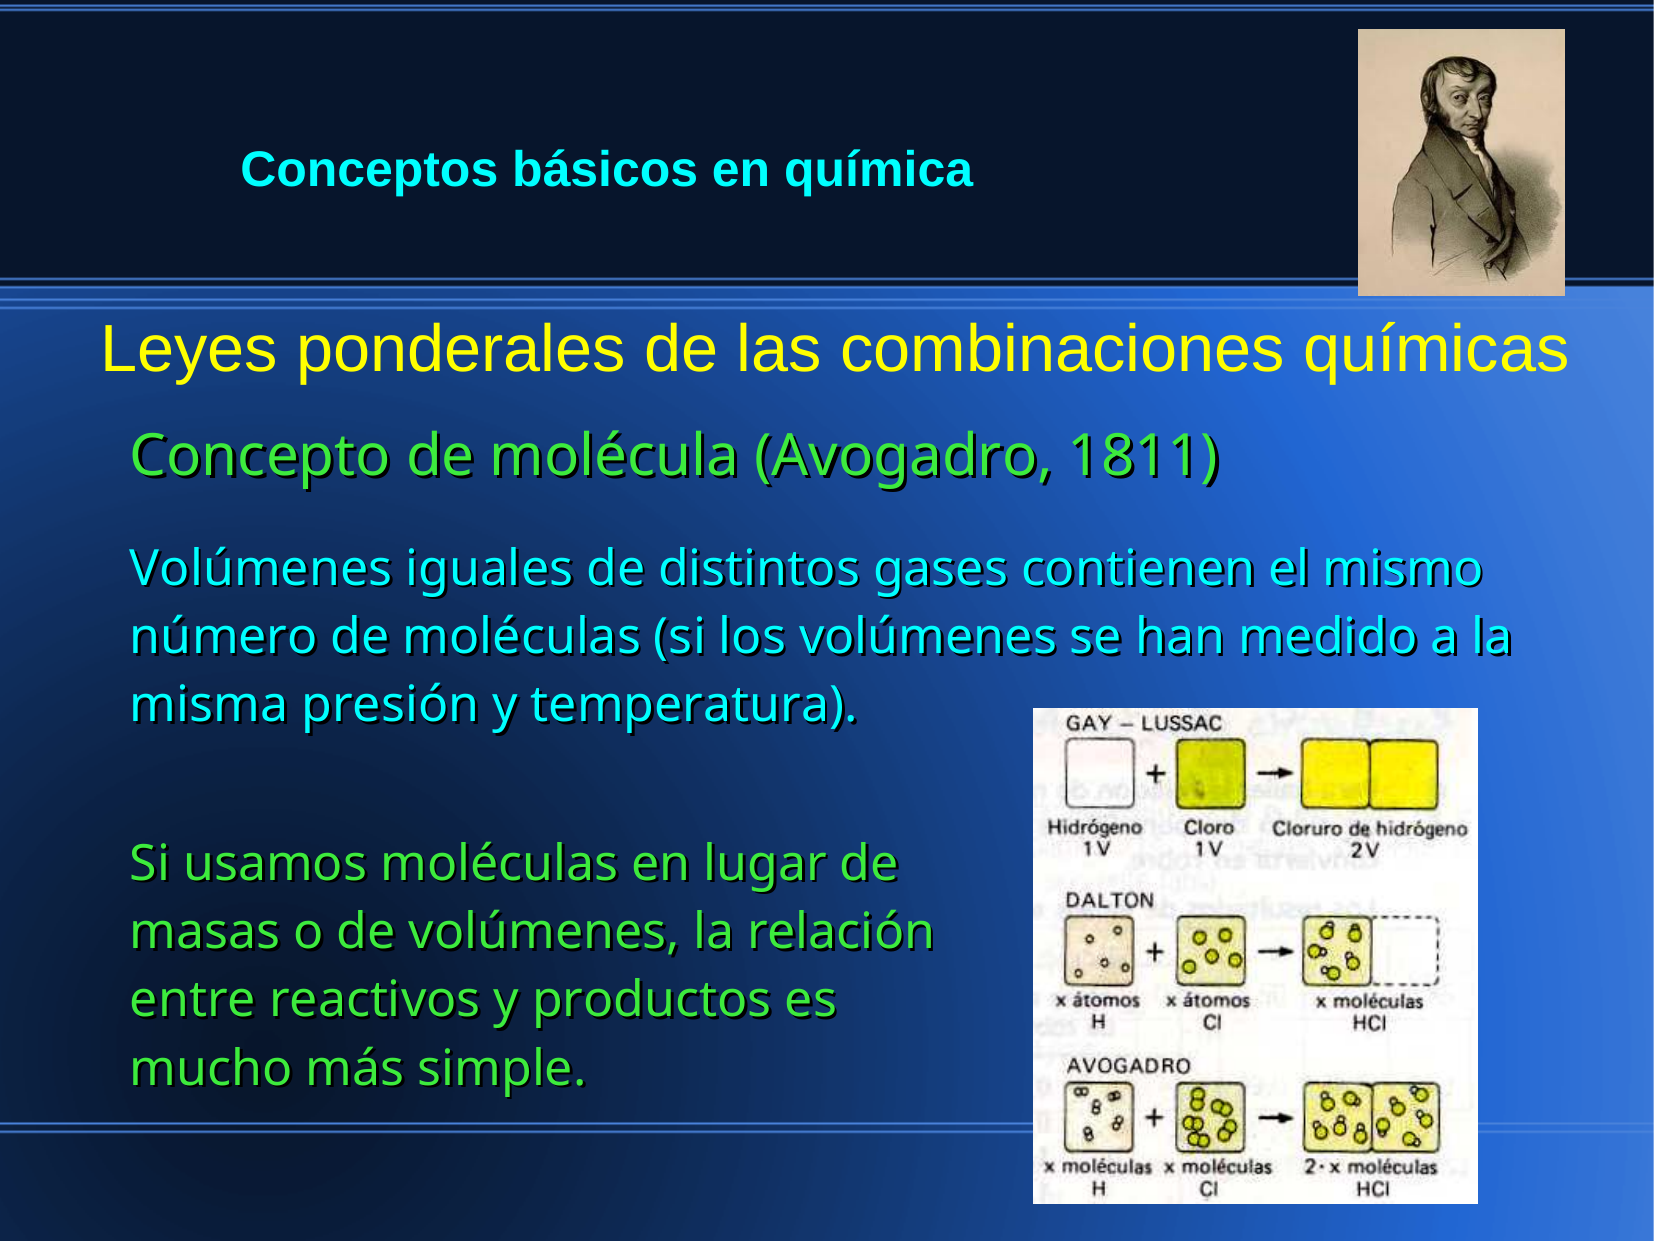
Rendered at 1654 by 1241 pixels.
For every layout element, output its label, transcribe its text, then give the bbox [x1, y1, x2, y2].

picture [0, 0, 1654, 1241]
title Conceptos básicos en química [32, 118, 1182, 220]
list Leyes ponderales de las combinaciones químicas [29, 206, 1654, 462]
text_box Volúmenes iguales de distintos gases contienen el mismo número de moléculas (si los volúmenes se han medido a la misma presión y temperatura). [59, 531, 1625, 750]
text_box Si usamos moléculas en lugar de masas o de volúmenes, la relación entre reactivos y productos es mucho más simple. [59, 826, 945, 1118]
text_box Concepto de molécula (Avogadro, 1811) [59, 413, 1625, 492]
